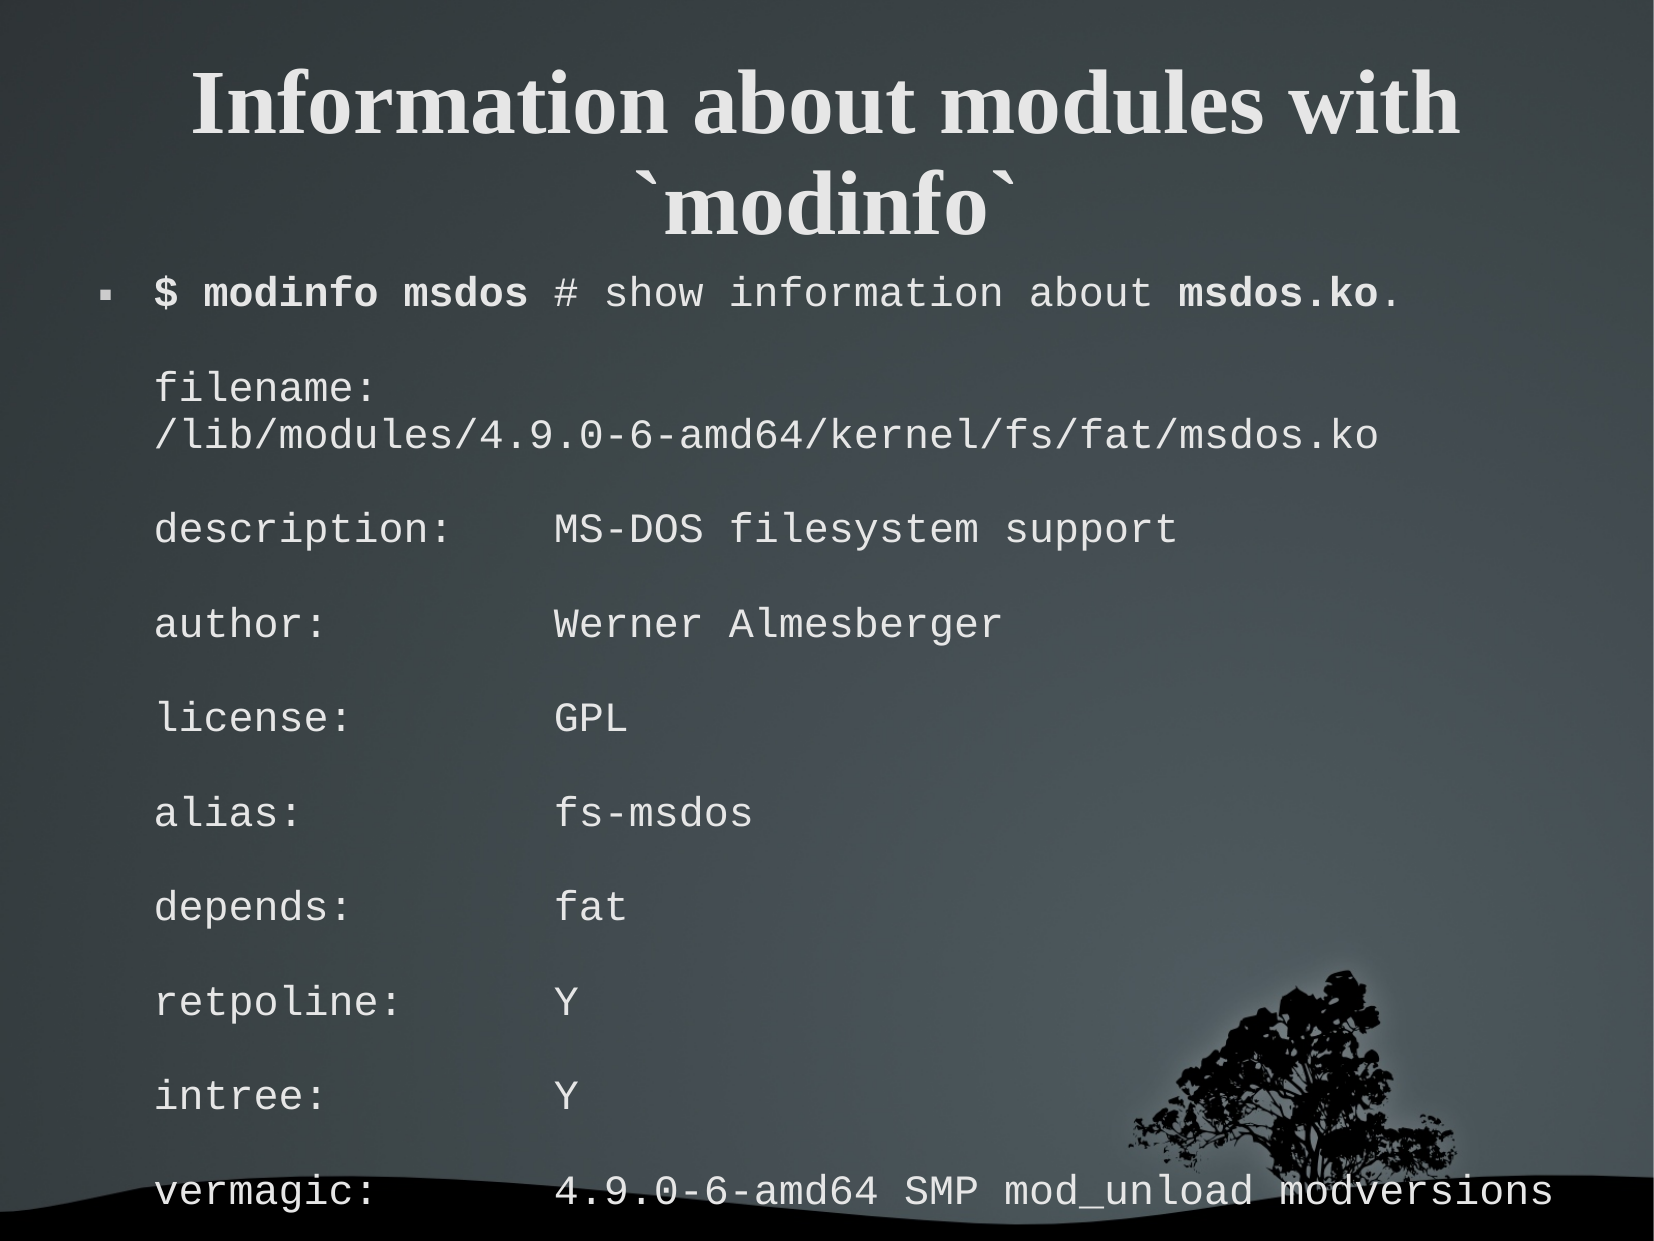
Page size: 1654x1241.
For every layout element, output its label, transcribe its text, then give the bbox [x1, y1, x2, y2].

list $ modinfo msdos # show information about msdos.ko. filename: /lib/modules/4.9.0-6-amd64/kernel/fs/fat/msdos.ko description: MS-DOS filesystem support author: Werner Almesberger license: GPL alias: fs-msdos depends: fat retpoline: Y intree: Y vermagic: 4.9.0-6-amd64 SMP mod_unload modversions [82, 272, 1571, 1217]
title Information about modules with `modinfo` [82, 33, 1571, 272]
picture [0, 0, 1654, 1241]
